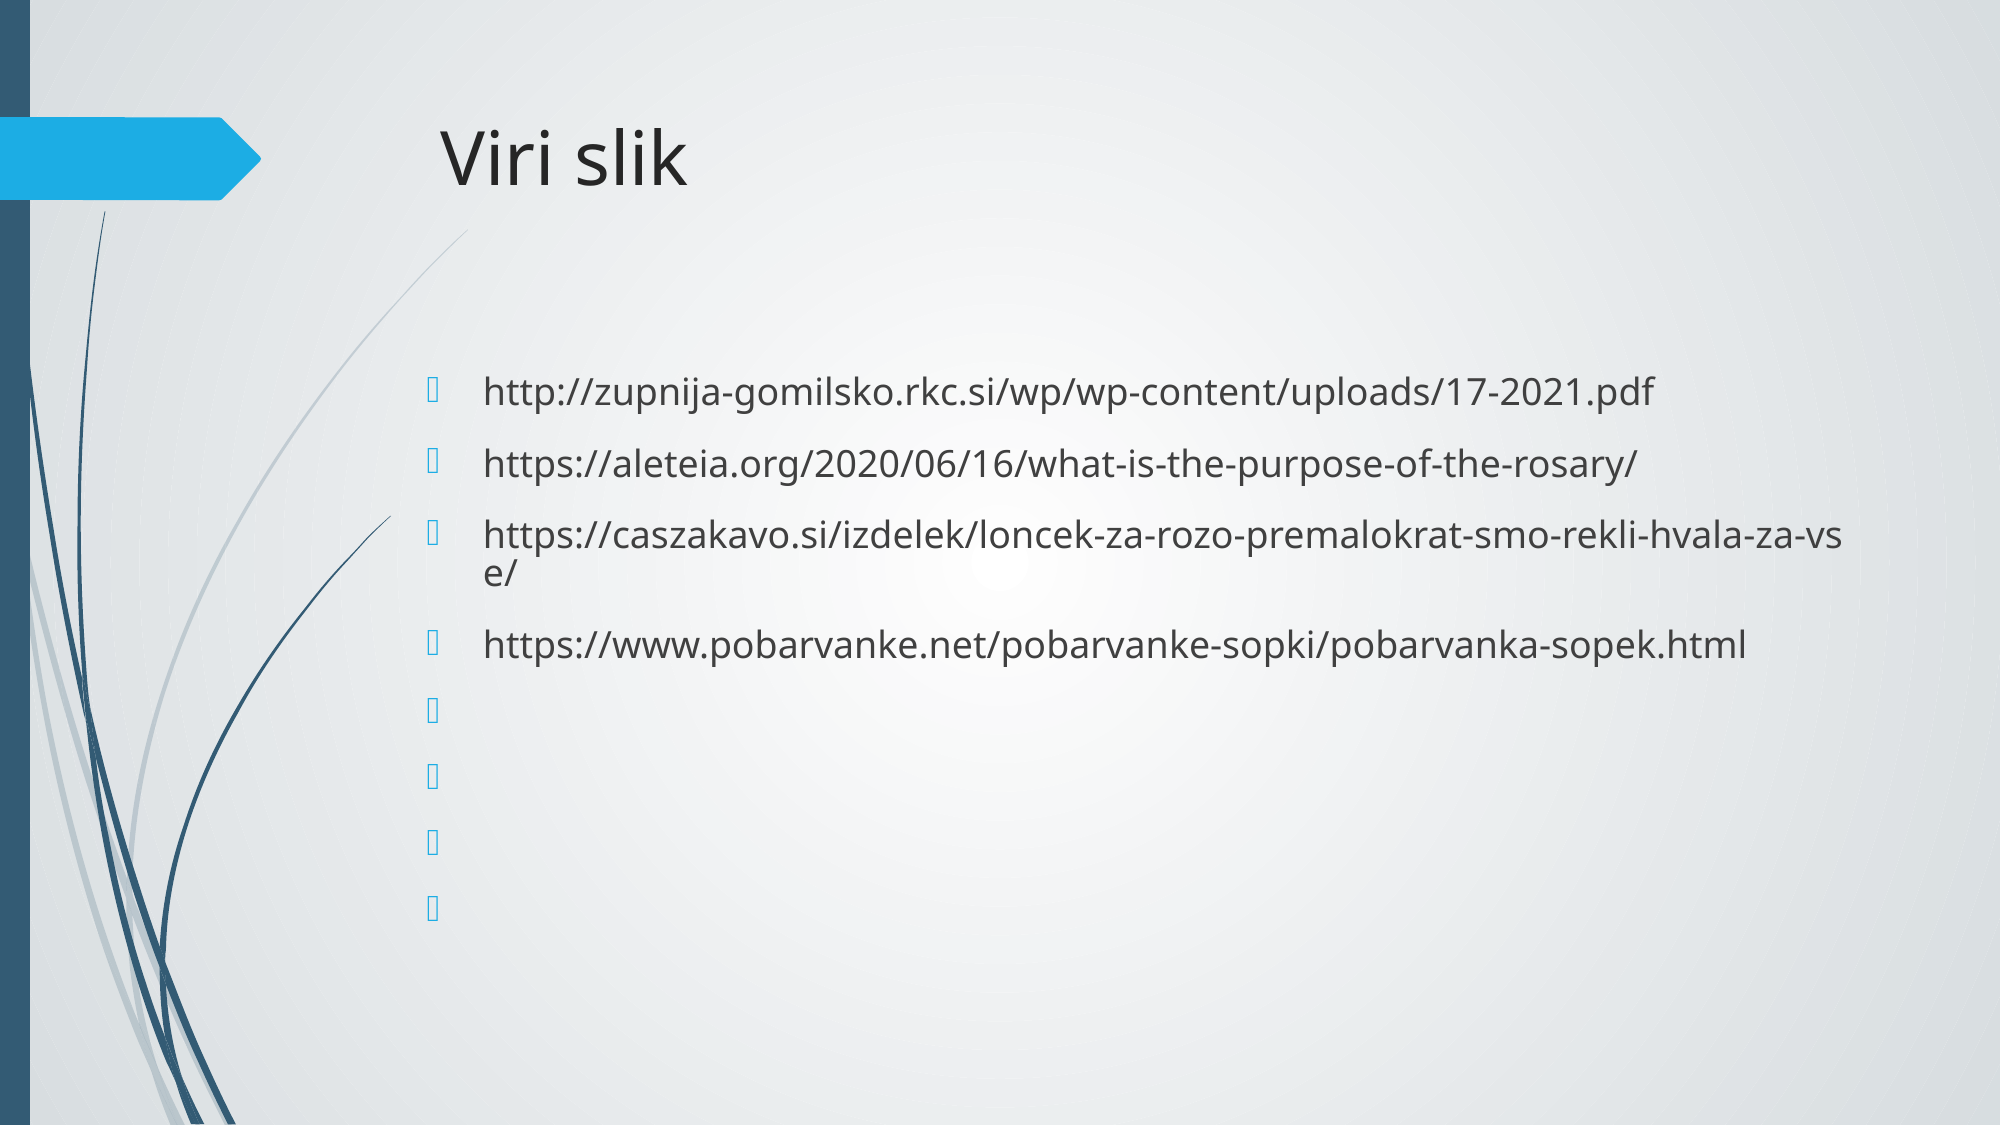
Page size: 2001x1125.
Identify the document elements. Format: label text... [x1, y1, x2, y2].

list http://zupnija-gomilsko.rkc.si/wp/wp-content/uploads/17-2021.pdf https://aleteia.org/2020/06/16/what-is-the-purpose-of-the-rosary/ https://caszakavo.si/izdelek/loncek-za-rozo-premalokrat-smo-rekli-hvala-za-vse/ https://www.pobarvanke.net/pobarvanke-sopki/pobarvanka-sopek.html [411, 360, 1875, 980]
title Viri slik [425, 102, 1888, 313]
